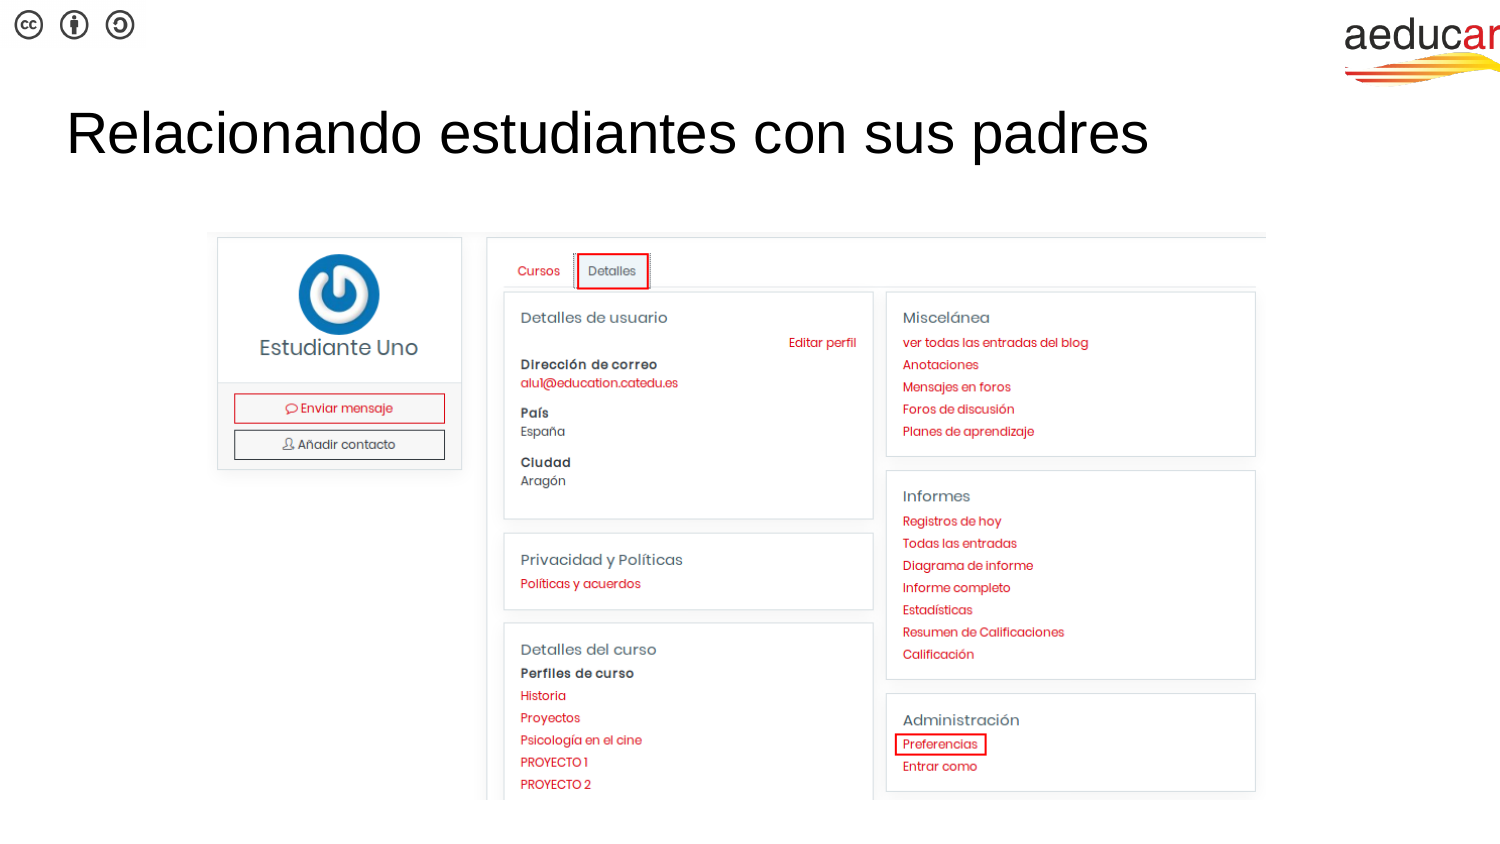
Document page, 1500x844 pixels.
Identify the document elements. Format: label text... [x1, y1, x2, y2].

picture [207, 232, 1266, 800]
picture [1344, 0, 1500, 104]
title Relacionando estudiantes con sus padres [51, 79, 1449, 190]
picture [0, 0, 146, 48]
